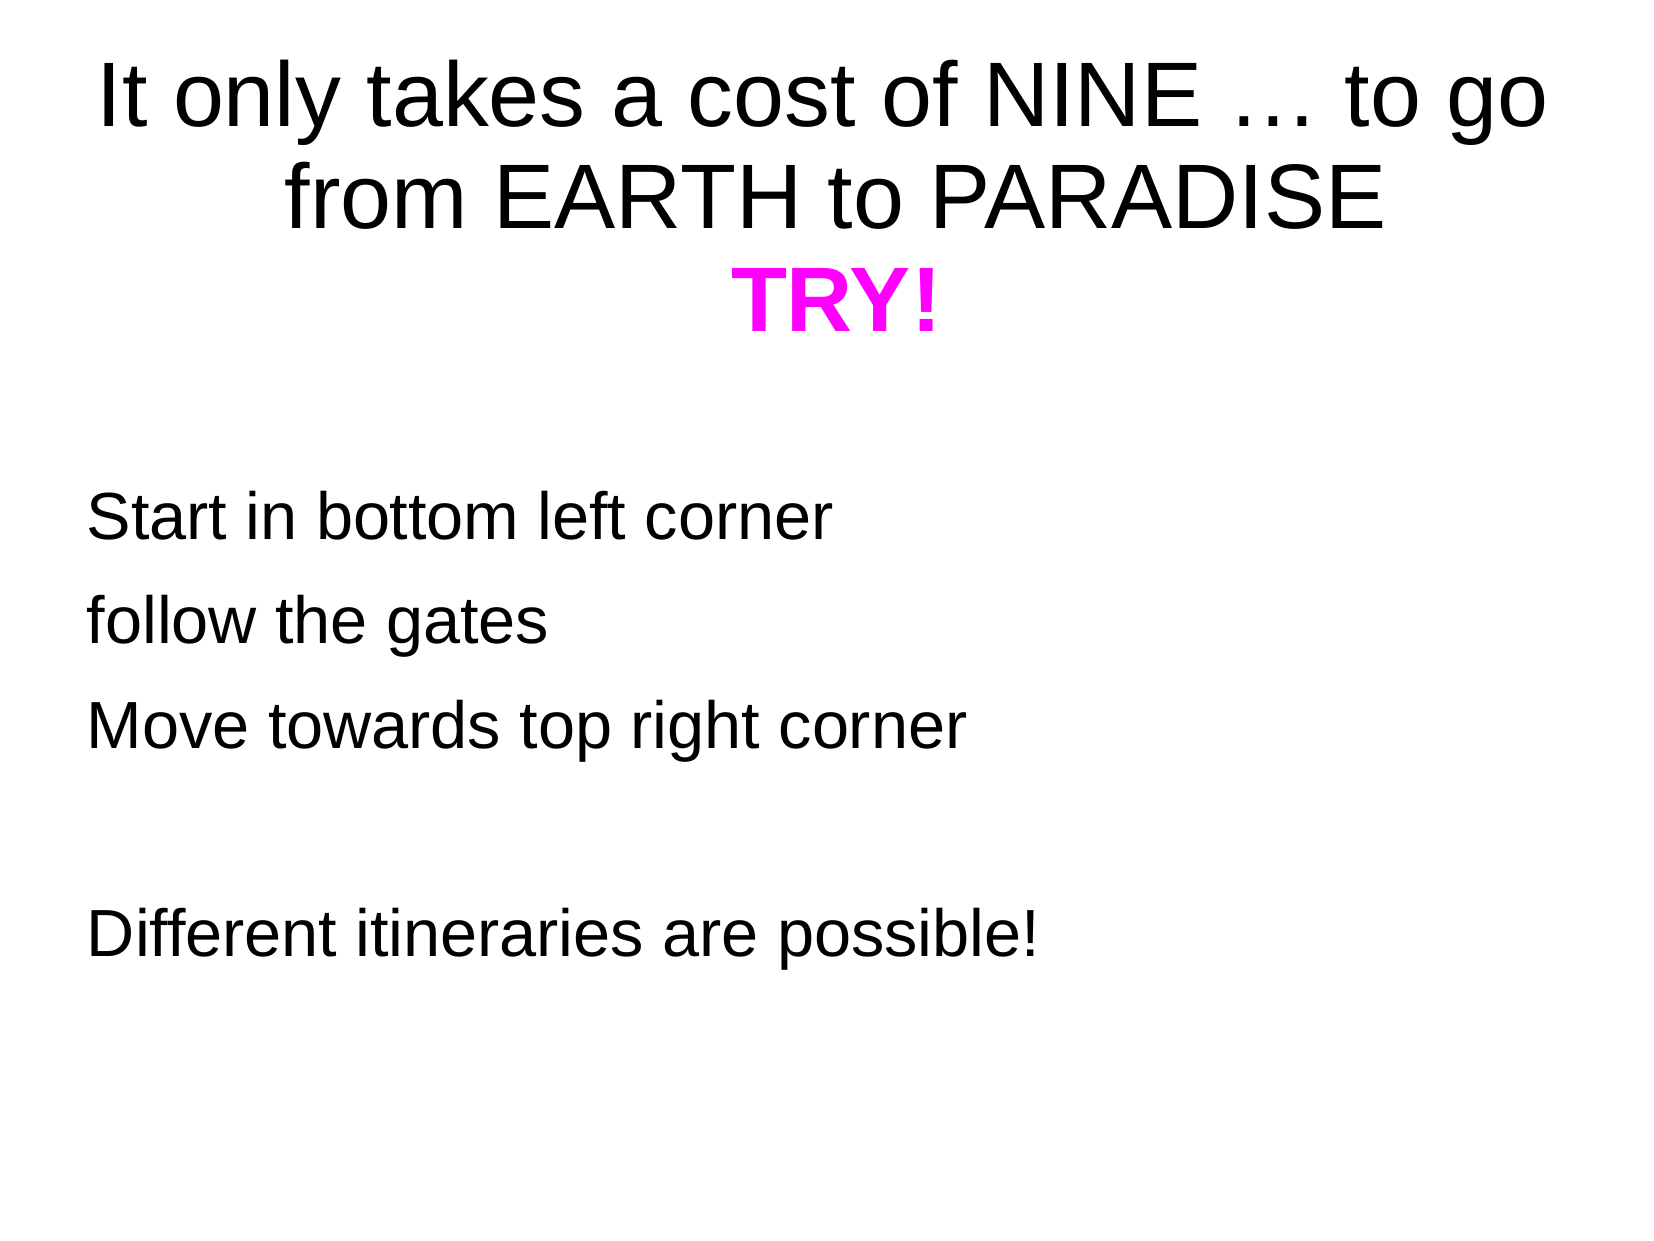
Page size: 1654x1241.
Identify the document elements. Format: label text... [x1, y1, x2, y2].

list Start in bottom left corner follow the gates Move towards top right corner Different itineraries are possible! [86, 375, 1576, 1095]
title It only takes a cost of NINE … to go from EARTH to PARADISE TRY! [82, 43, 1591, 352]
